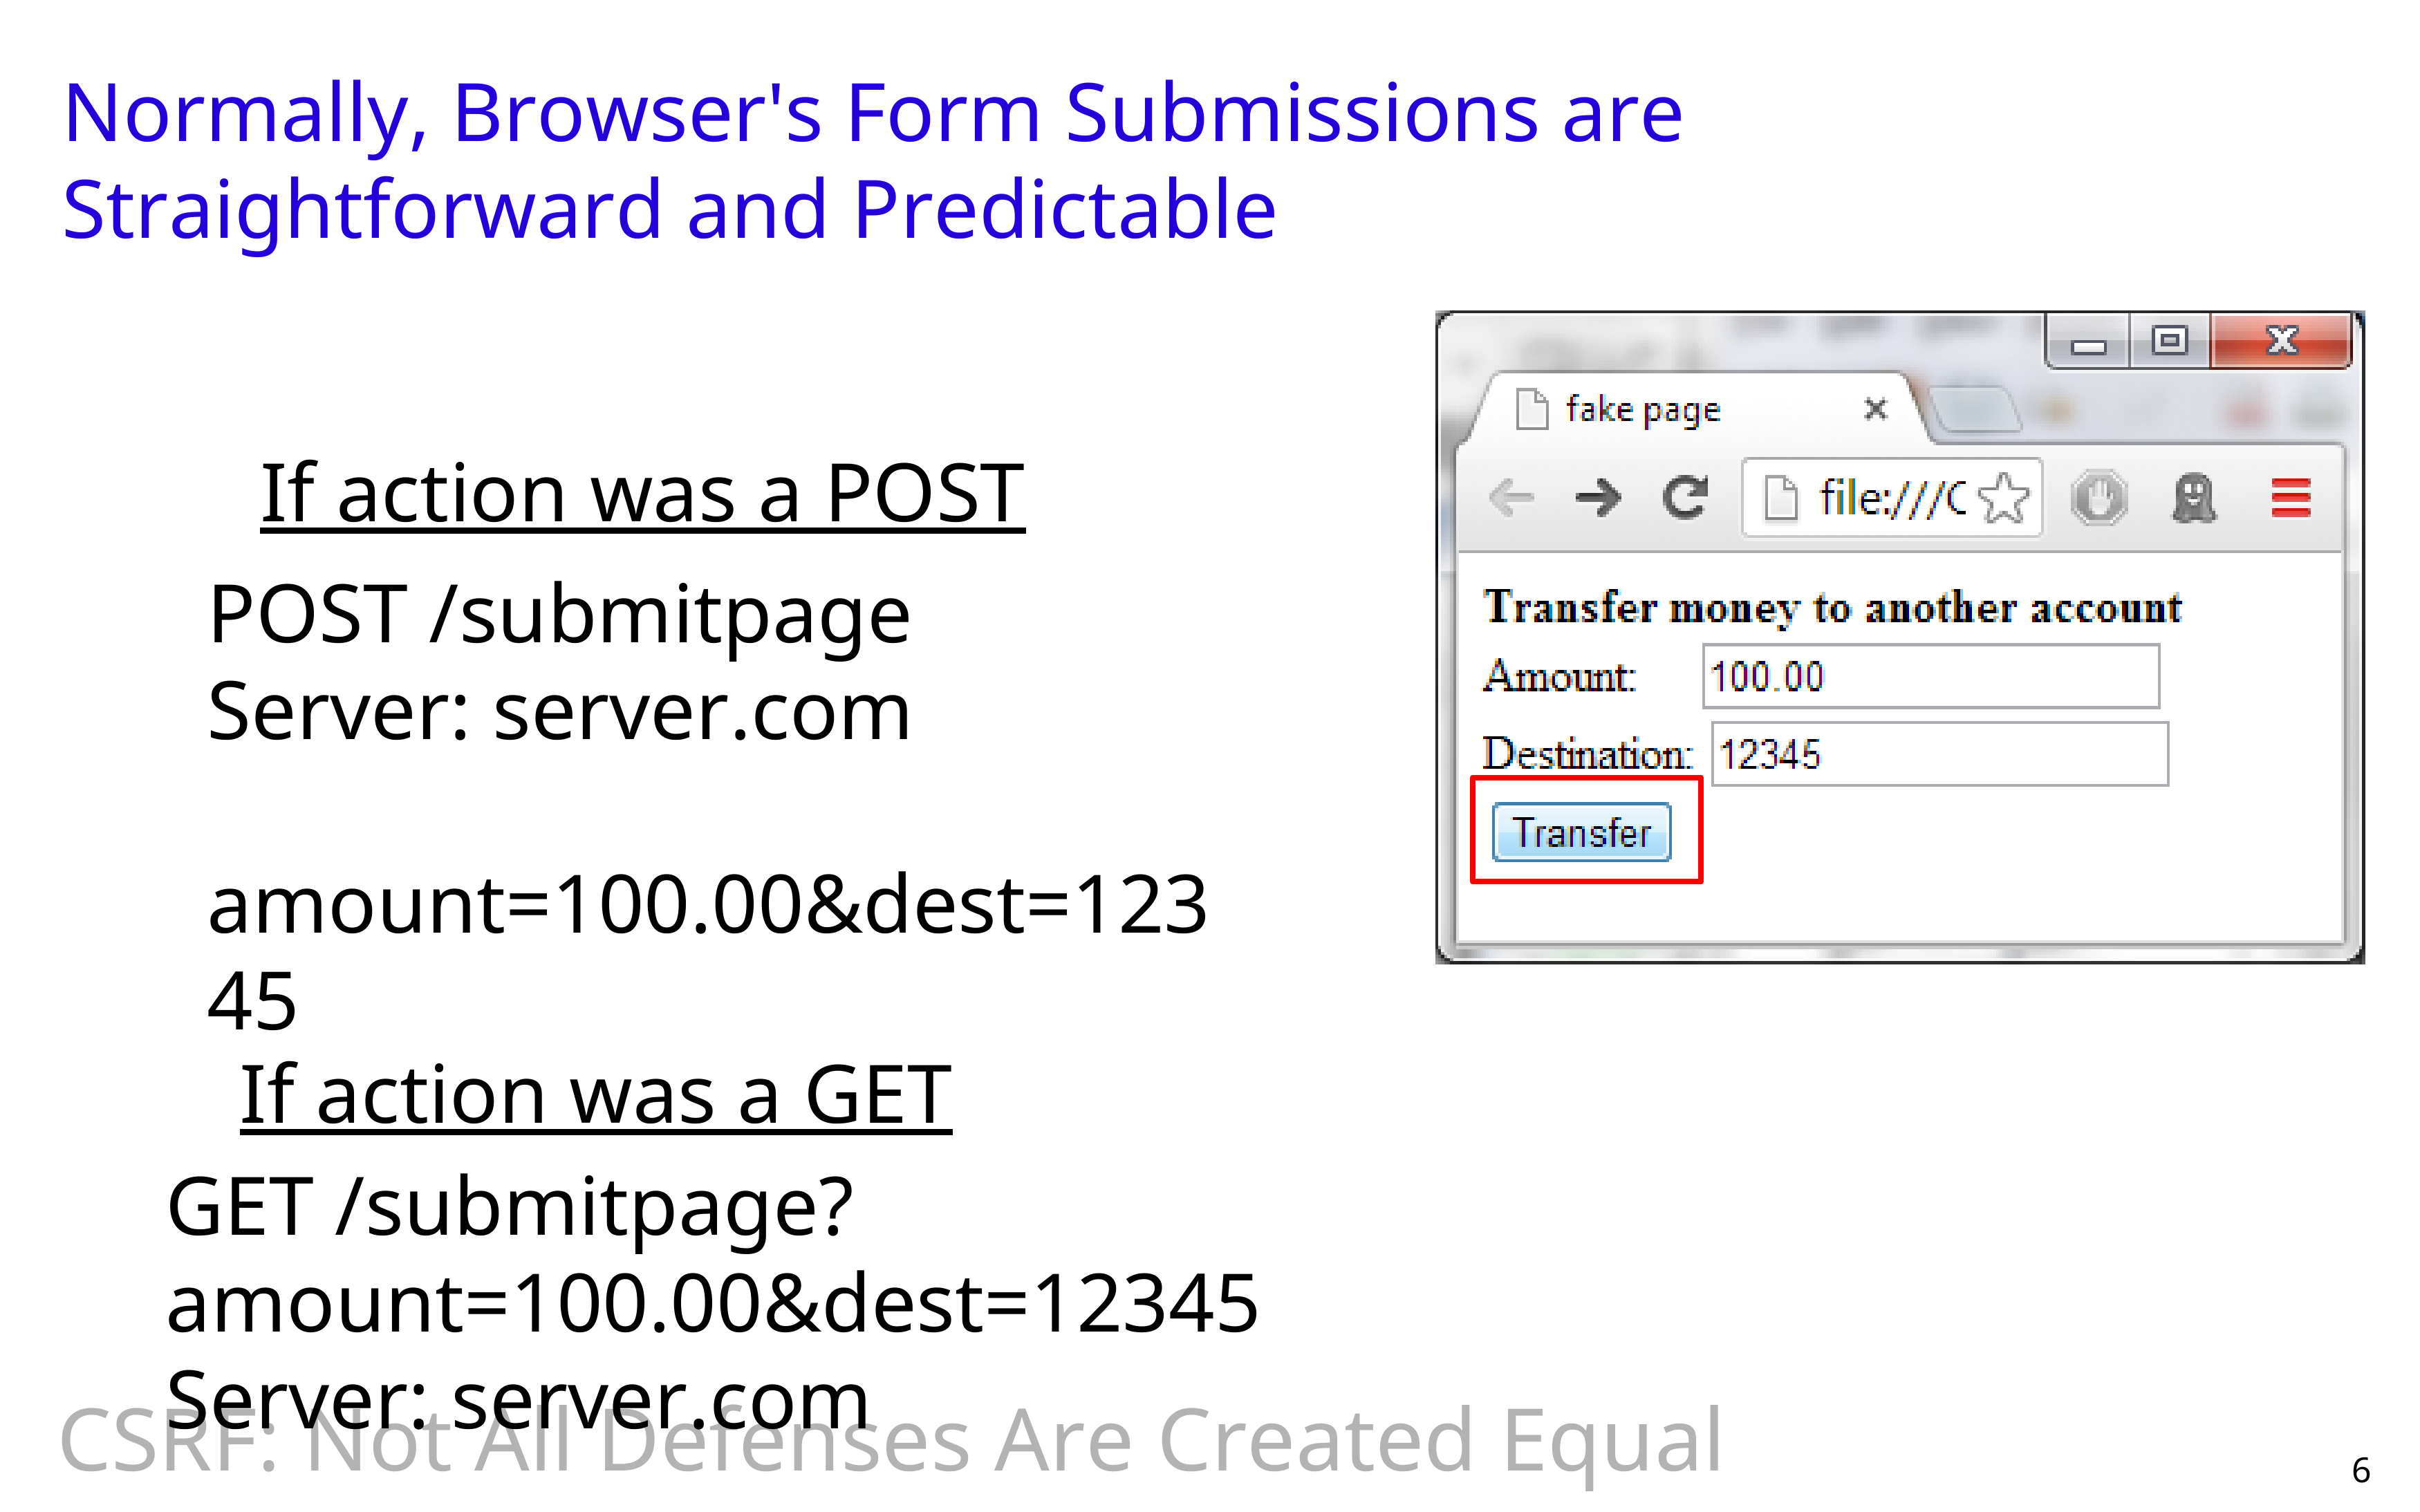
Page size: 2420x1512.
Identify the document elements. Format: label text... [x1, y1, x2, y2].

text_box If action was a GET [176, 1037, 1017, 1144]
picture [1435, 310, 2365, 965]
text_box POST /submitpage Server: server.com amount=100.00&dest=12345 [197, 557, 1225, 955]
text_box If action was a POST [166, 436, 1121, 543]
text_box <number> [2334, 1443, 2390, 1497]
text_box Normally, Browser's Form Submissions are Straightforward and Predictable [52, 55, 2106, 260]
text_box GET /submitpage?amount=100.00&dest=12345 Server: server.com [156, 1149, 1753, 1354]
